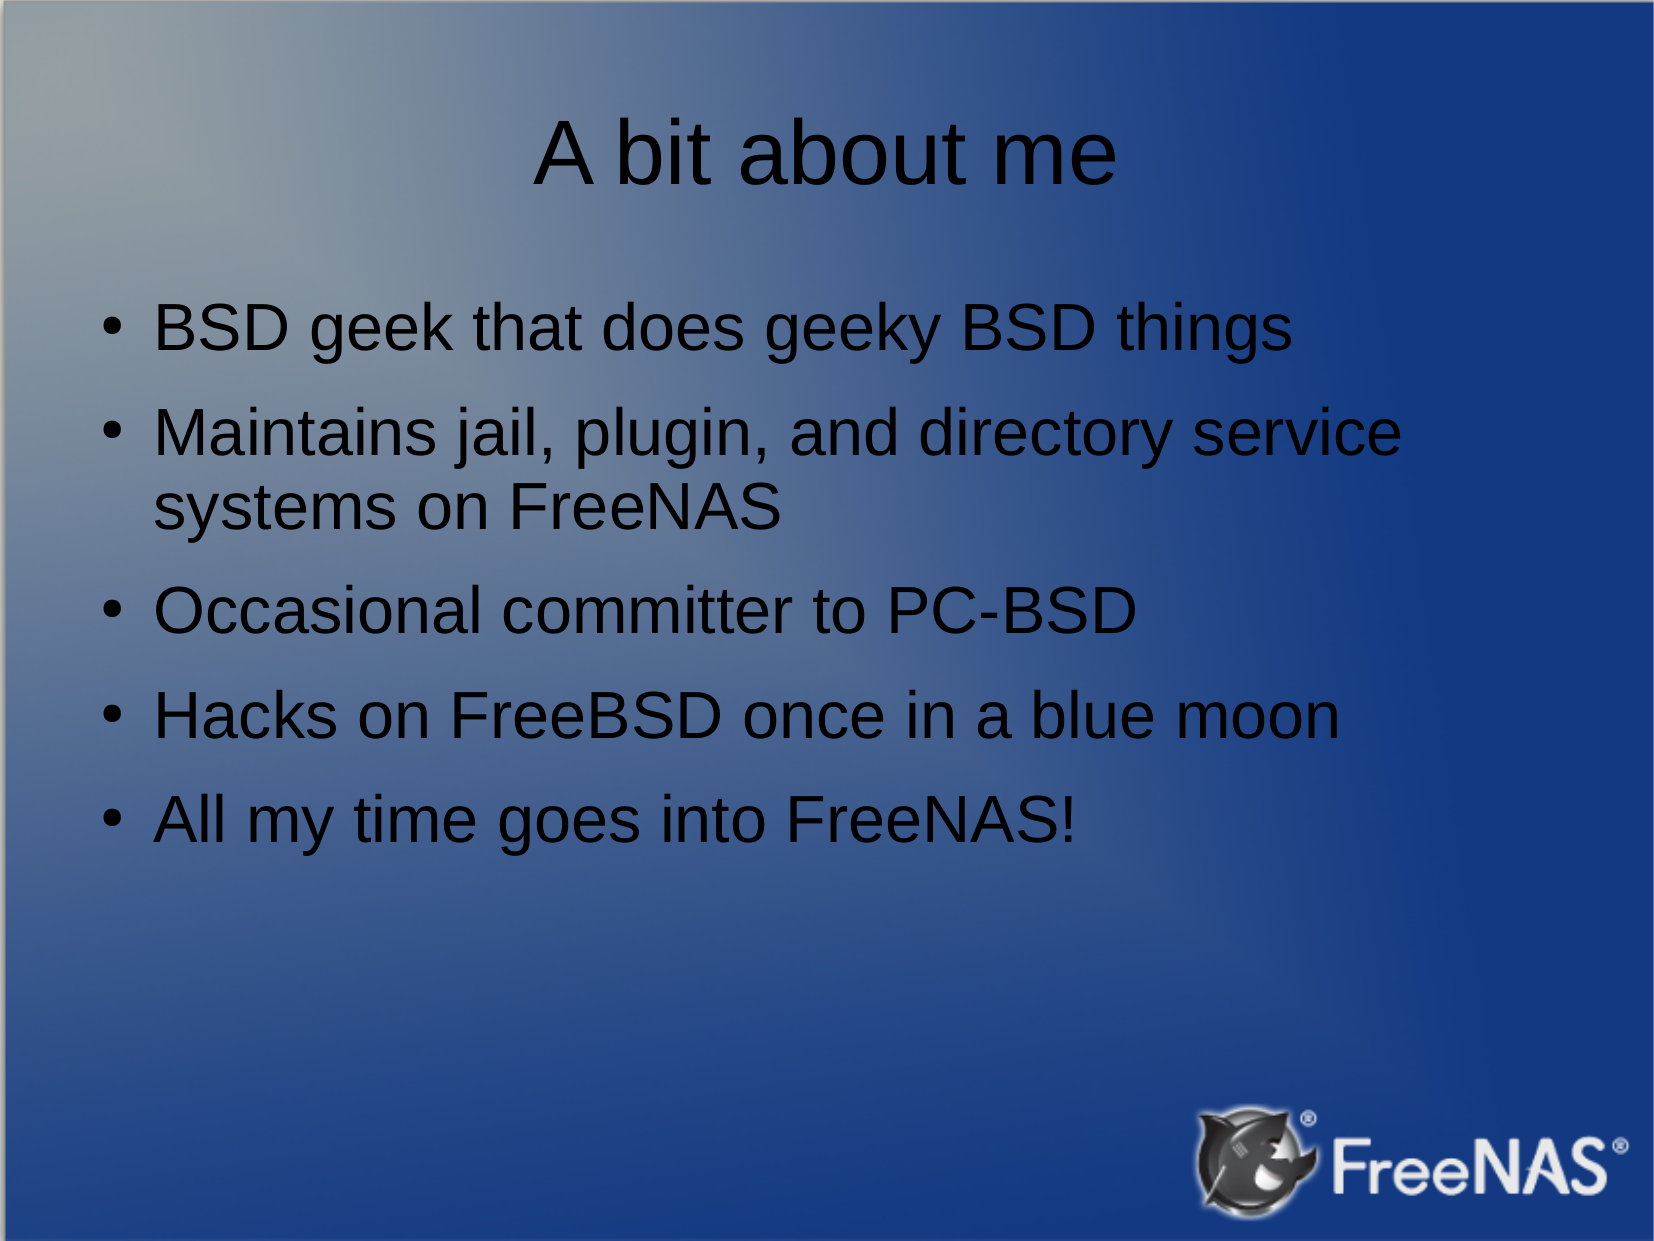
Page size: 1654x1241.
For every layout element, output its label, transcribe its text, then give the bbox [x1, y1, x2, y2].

list BSD geek that does geeky BSD things Maintains jail, plugin, and directory service systems on FreeNAS Occasional committer to PC-BSD Hacks on FreeBSD once in a blue moon All my time goes into FreeNAS! [82, 290, 1571, 1010]
picture [0, 0, 1654, 1241]
title A bit about me [82, 49, 1571, 257]
